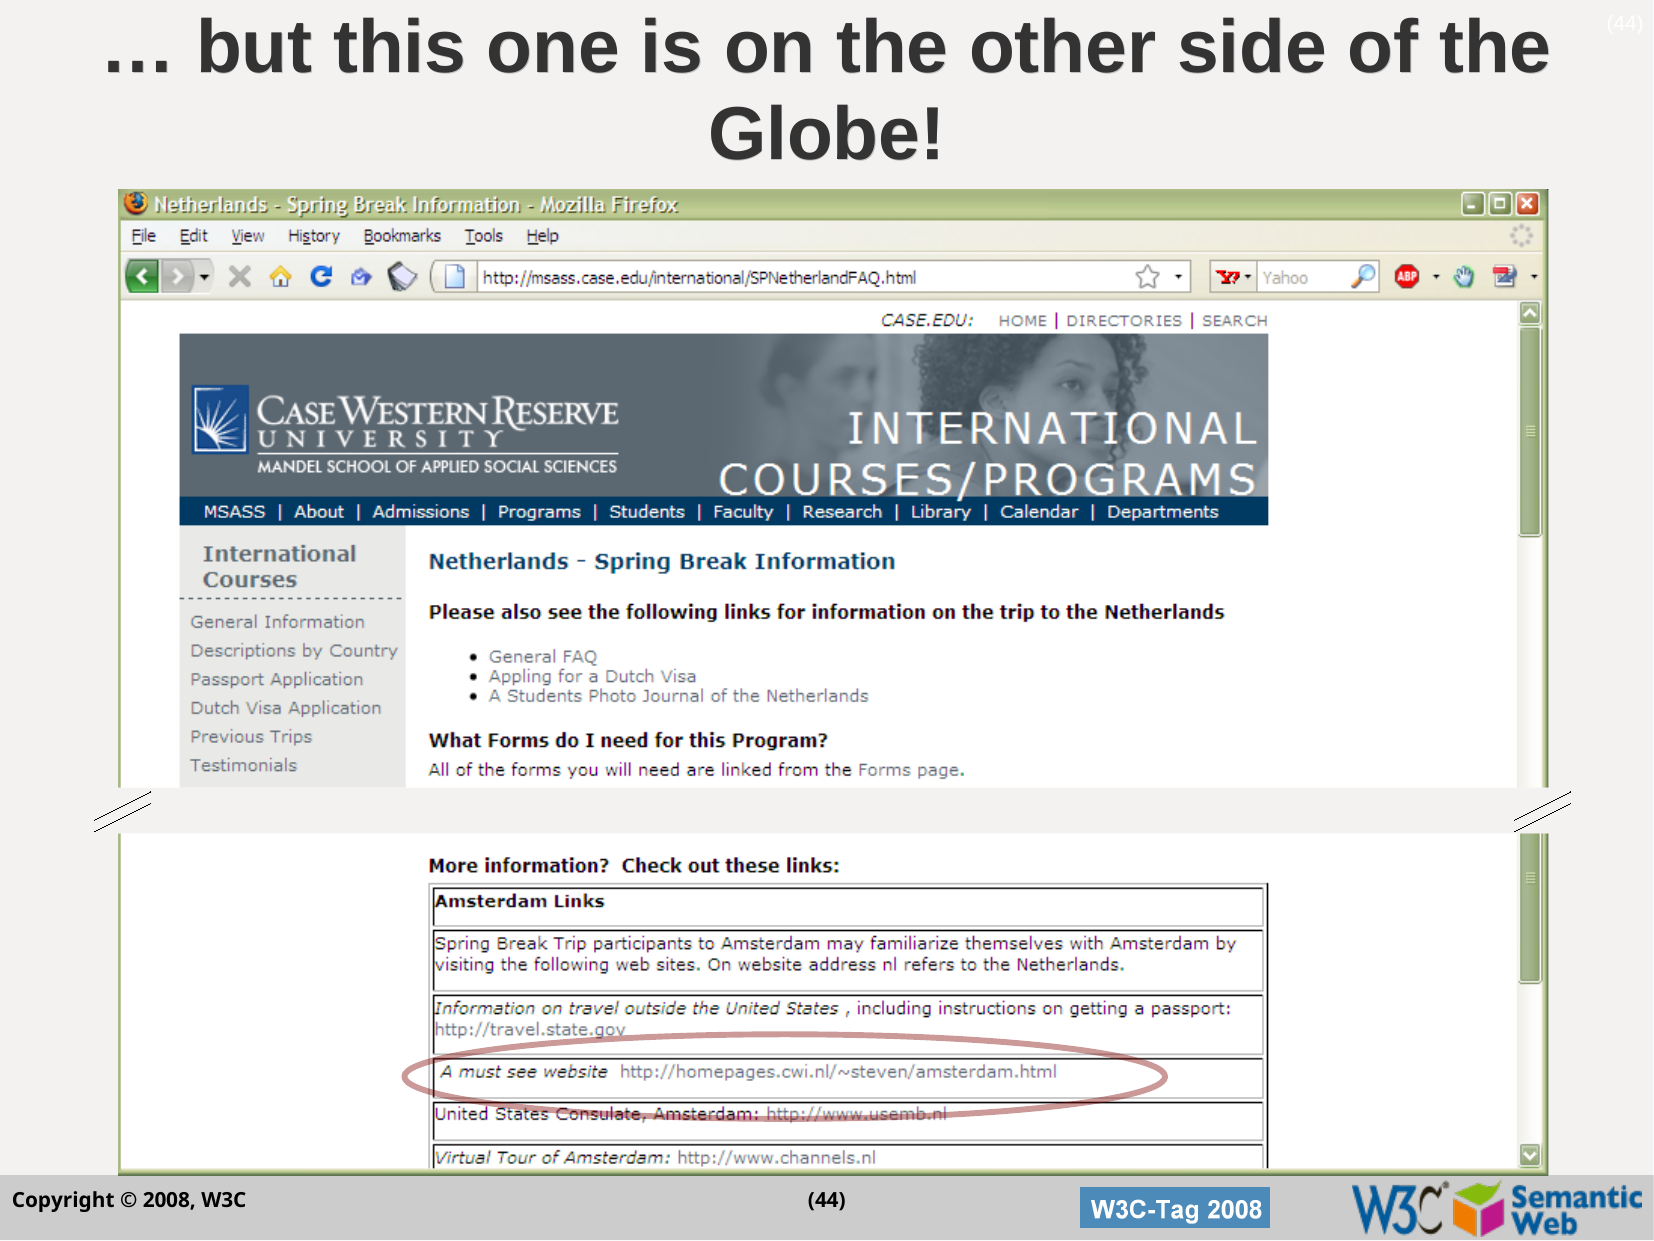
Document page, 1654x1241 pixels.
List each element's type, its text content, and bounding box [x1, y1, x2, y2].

picture [1352, 1178, 1642, 1237]
title … but this one is on the other side of the Globe! [0, 2, 1654, 175]
picture [118, 189, 1552, 1176]
picture [1080, 1187, 1270, 1228]
